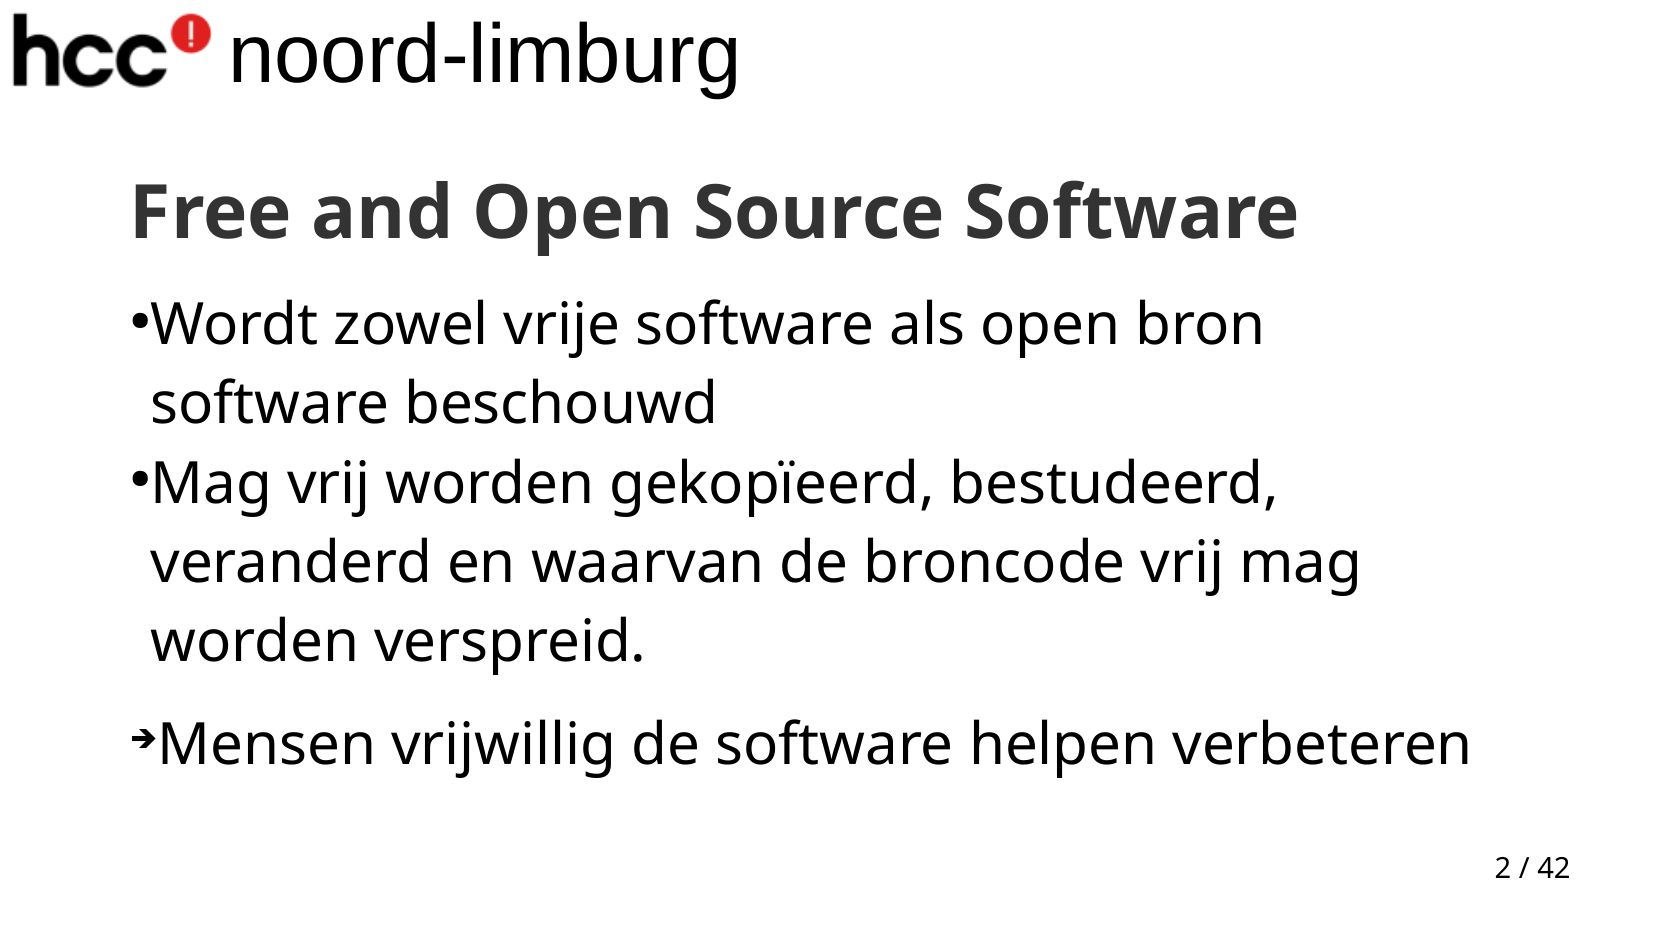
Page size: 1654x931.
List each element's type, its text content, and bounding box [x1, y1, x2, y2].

title Free and Open Source Software [129, 121, 1536, 259]
picture [11, 11, 214, 91]
subtitle Wordt zowel vrije software als open bron software beschouwd Mag vrij worden gekopïeerd, bestudeerd, veranderd en waarvan de broncode vrij mag worden verspreid. Mensen vrijwillig de software helpen verbeteren [129, 259, 1630, 805]
